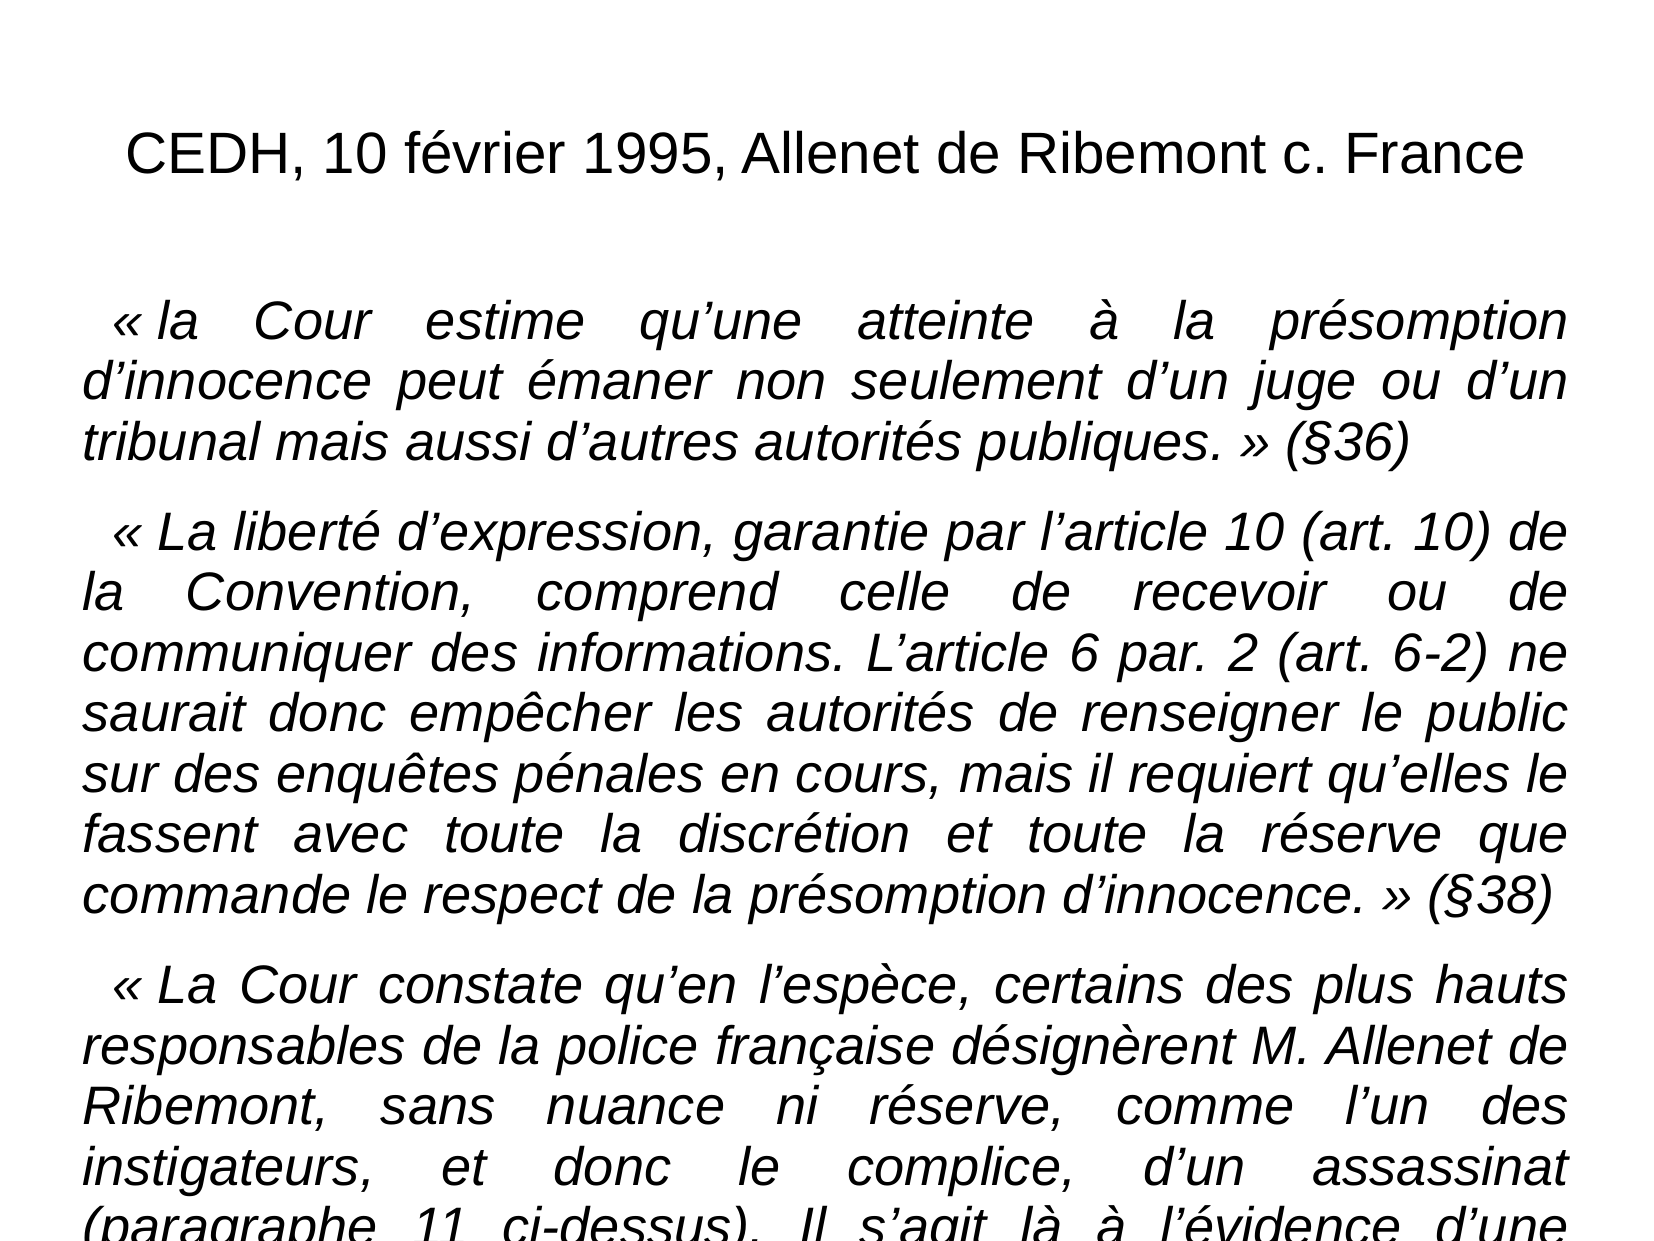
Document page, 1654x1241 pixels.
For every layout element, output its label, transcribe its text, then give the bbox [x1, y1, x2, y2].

list « la Cour estime qu’une atteinte à la présomption d’innocence peut émaner non seulement d’un juge ou d’un tribunal mais aussi d’autres autorités publiques. » (§36) « La liberté d’expression, garantie par l’article 10 (art. 10) de la Convention, comprend celle de recevoir ou de communiquer des informations. L’article 6 par. 2 (art. 6-2) ne saurait donc empêcher les autorités de renseigner le public sur des enquêtes pénales en cours, mais il requiert qu’elles le fassent avec toute la discrétion et toute la réserve que commande le respect de la présomption d’innocence. » (§38) « La Cour constate qu’en l’espèce, certains des plus hauts responsables de la police française désignèrent M. Allenet de Ribemont, sans nuance ni réserve, comme l’un des instigateurs, et donc le complice, d’un assassinat (paragraphe 11 ci-dessus). Il s’agit là à l’évidence d’une déclaration de culpabilité qui, d’une part, incitait le public à croire en celle-ci et, de l’autre, préjugeait de l’appréciation des faits par les juges compétents. Partant, il y a eu violation de l’article 6 par. 2 (art. 6-2). » ( §41) [82, 290, 1571, 1182]
title CEDH, 10 février 1995, Allenet de Ribemont c. France [82, 49, 1571, 257]
